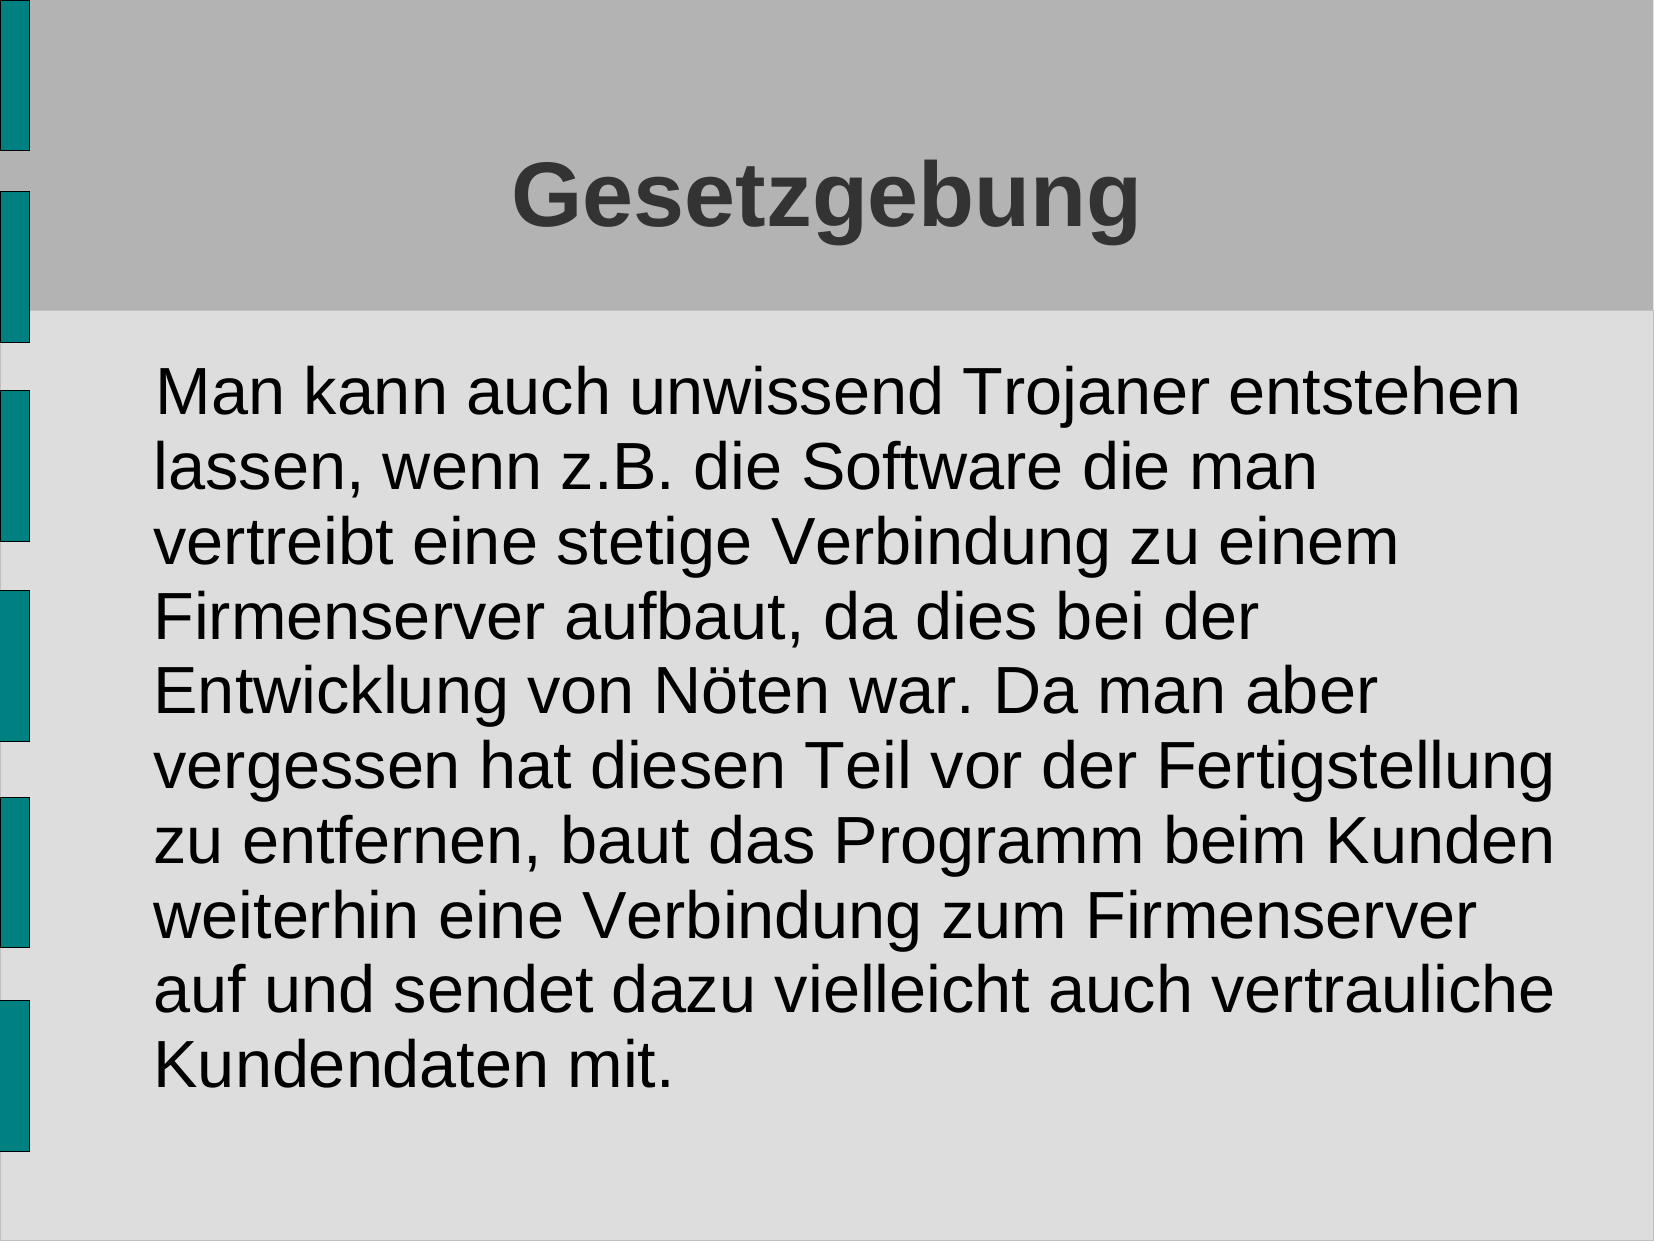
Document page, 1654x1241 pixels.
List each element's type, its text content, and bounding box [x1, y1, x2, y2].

list Man kann auch unwissend Trojaner entstehen lassen, wenn z.B. die Software die man vertreibt eine stetige Verbindung zu einem Firmenserver aufbaut, da dies bei der Entwicklung von Nöten war. Da man aber vergessen hat diesen Teil vor der Fertigstellung zu entfernen, baut das Programm beim Kunden weiterhin eine Verbindung zum Firmenserver auf und sendet dazu vielleicht auch vertrauliche Kundendaten mit. [82, 354, 1565, 1159]
title Gesetzgebung [121, 91, 1534, 299]
